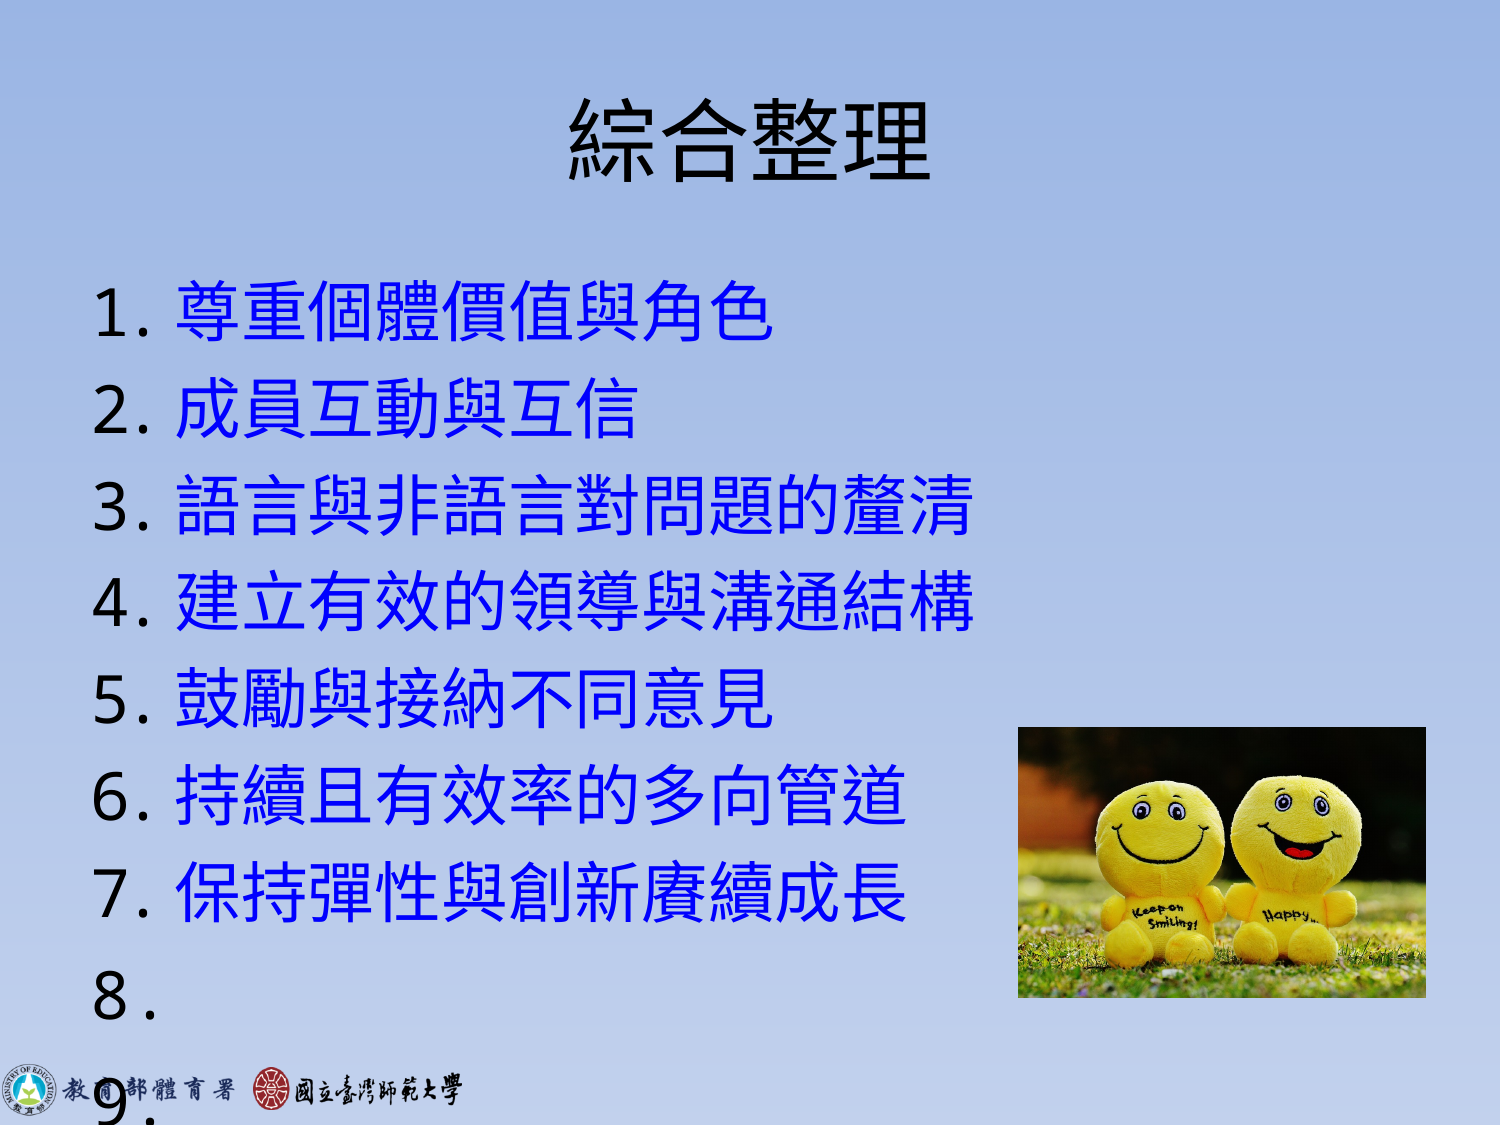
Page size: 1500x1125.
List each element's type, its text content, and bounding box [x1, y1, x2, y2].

title 綜合整理 [75, 45, 1426, 233]
list 尊重個體價值與角色 成員互動與互信 語言與非語言對問題的釐清 建立有效的領導與溝通結構 鼓勵與接納不同意見 持續且有效率的多向管道 保持彈性與創新賡續成長 [75, 262, 1426, 1005]
picture [1018, 727, 1426, 998]
